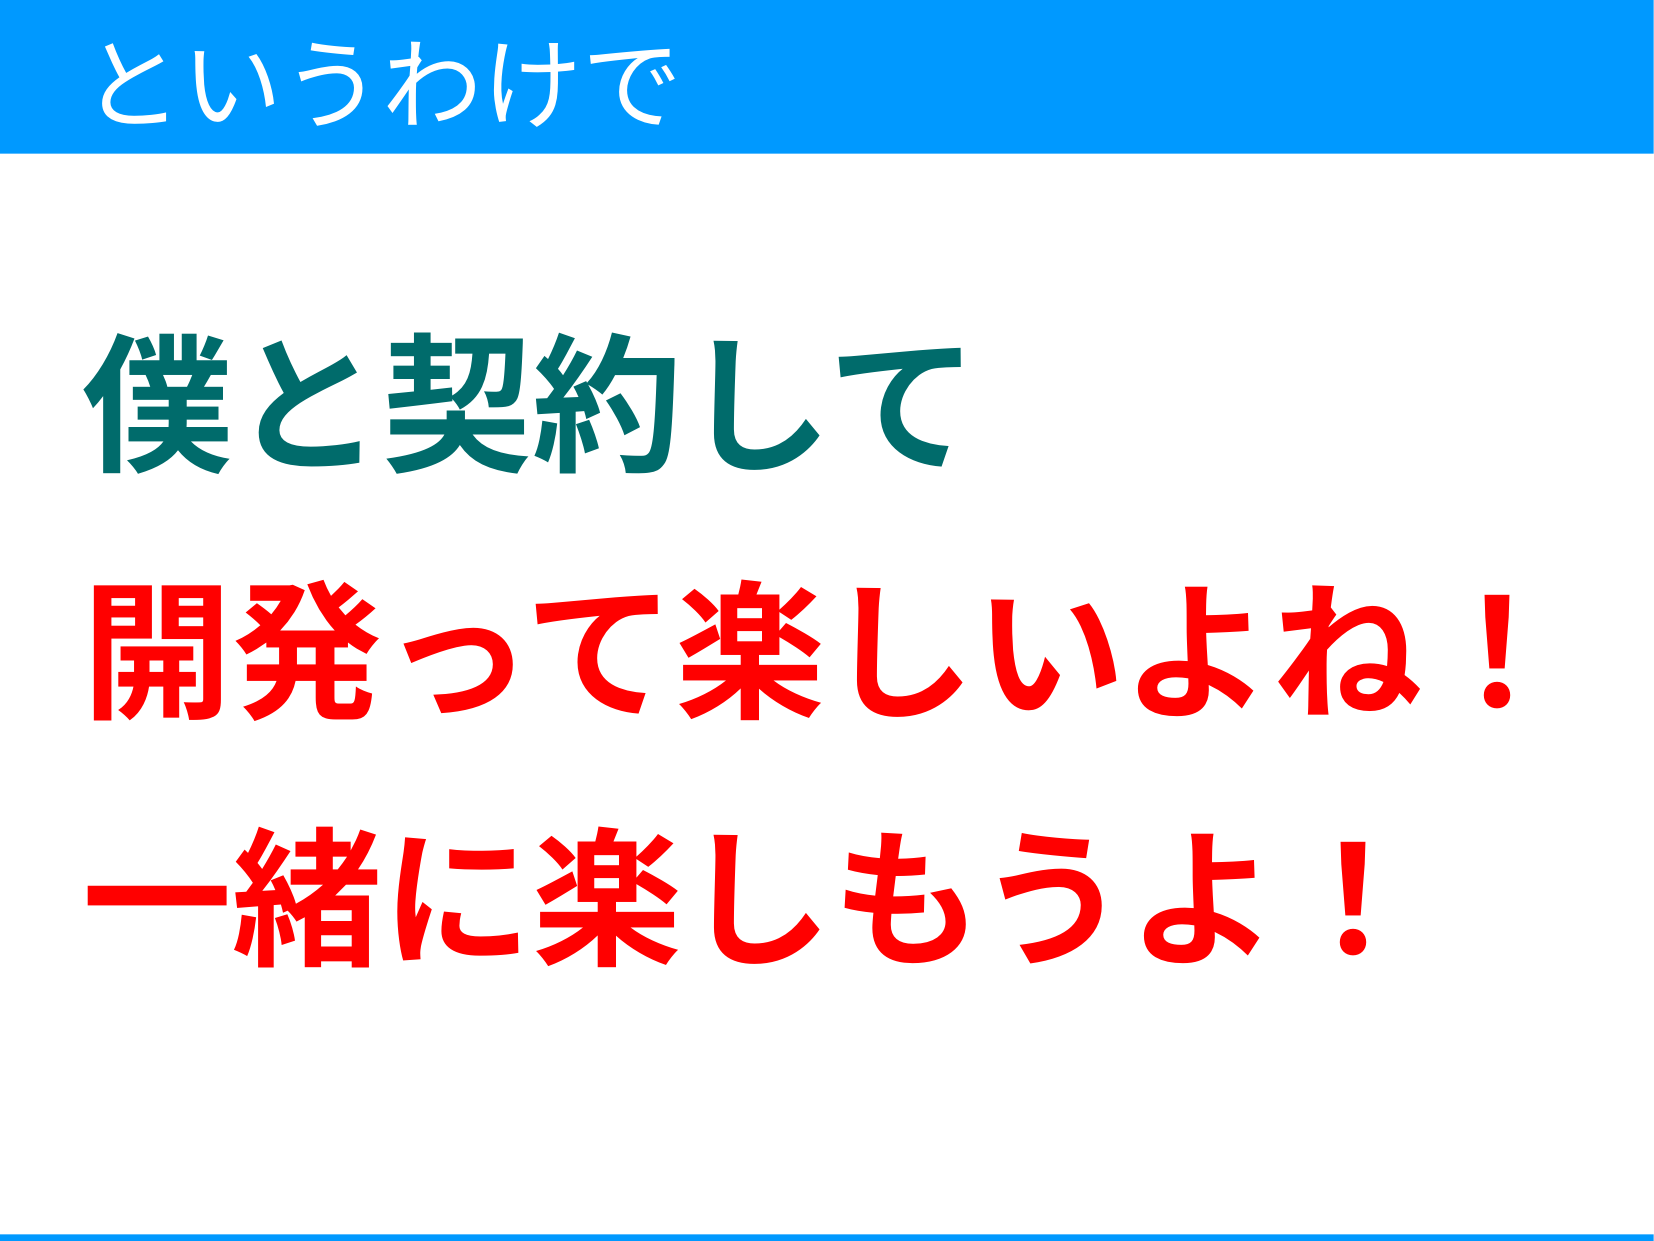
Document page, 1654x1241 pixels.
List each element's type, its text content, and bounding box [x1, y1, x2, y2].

title というわけで [82, 3, 1571, 153]
list 僕と契約して 開発って楽しいよね！ 一緒に楽しもうよ！ [82, 286, 1635, 1241]
